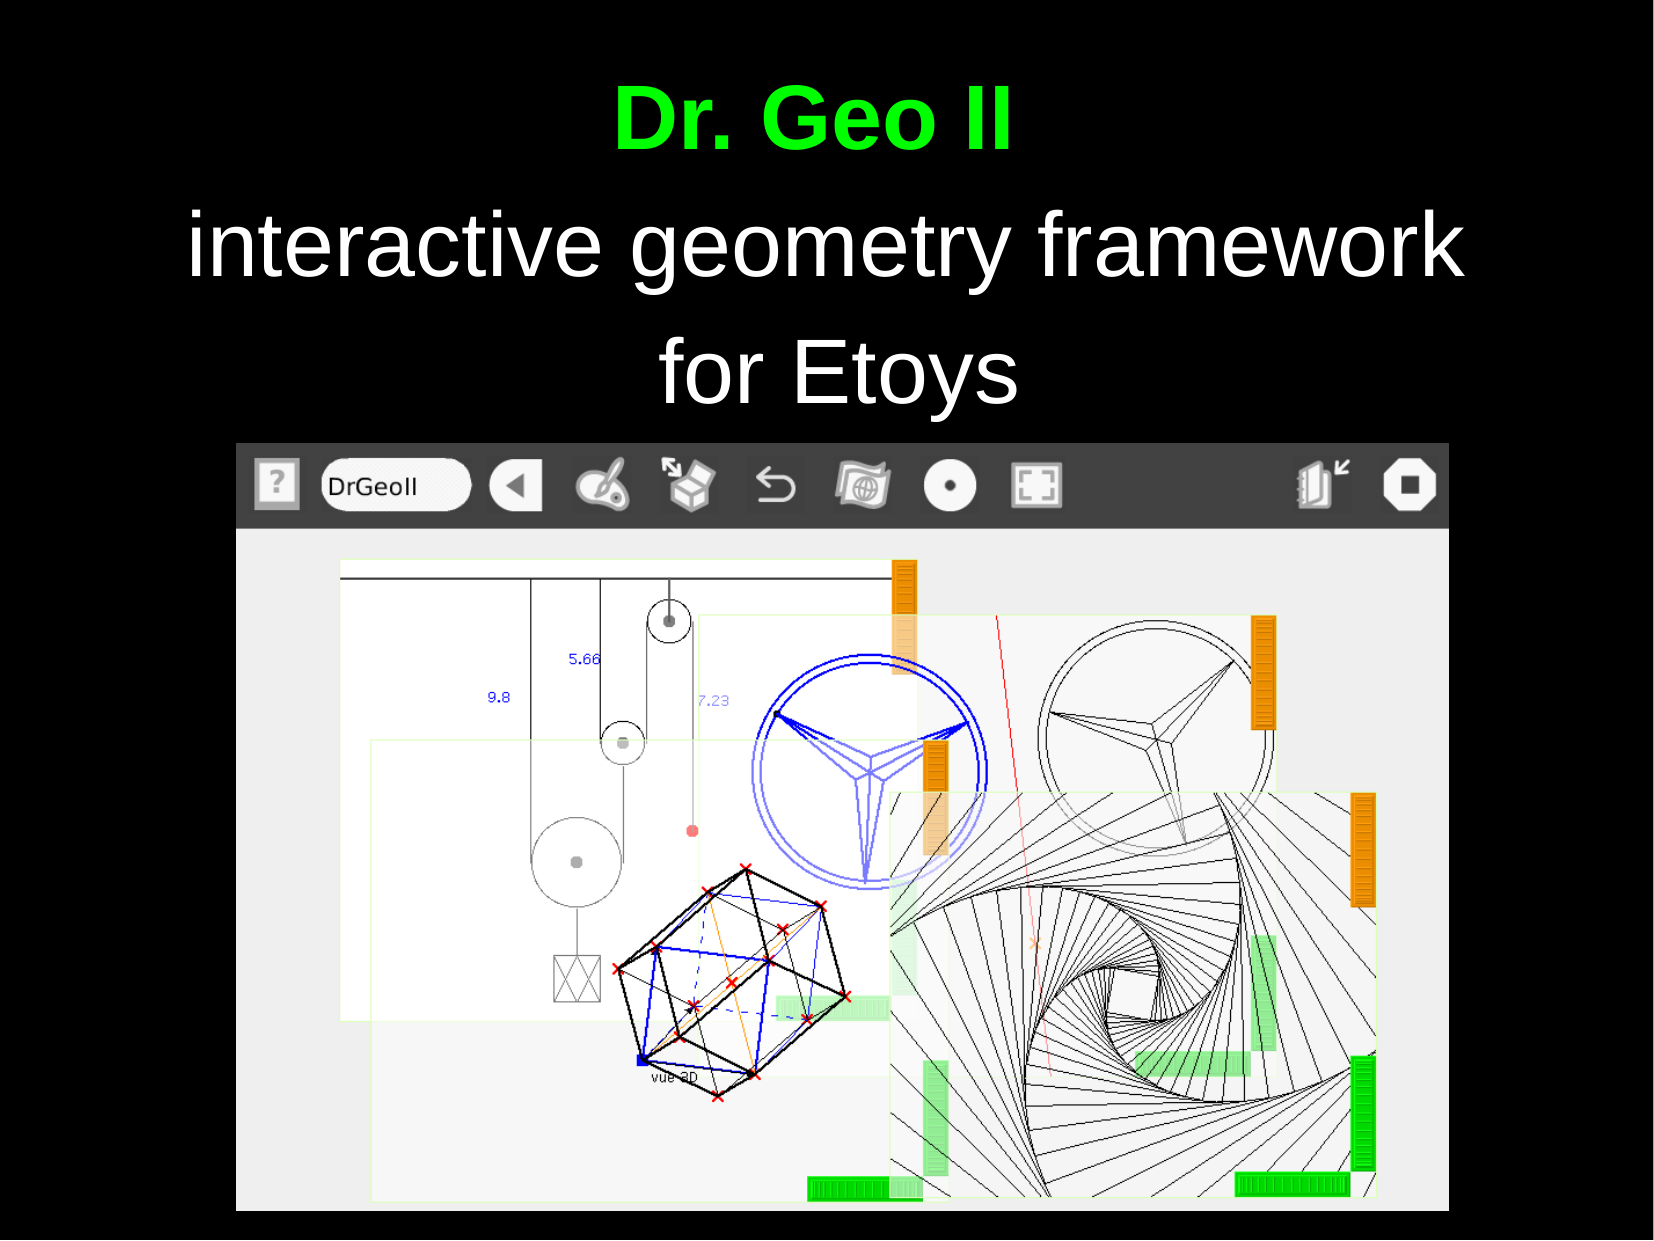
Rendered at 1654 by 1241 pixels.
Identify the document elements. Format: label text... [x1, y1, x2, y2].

text_box Dr. Geo II interactive geometry framework for Etoys [88, 59, 1565, 432]
picture [236, 443, 1449, 1211]
